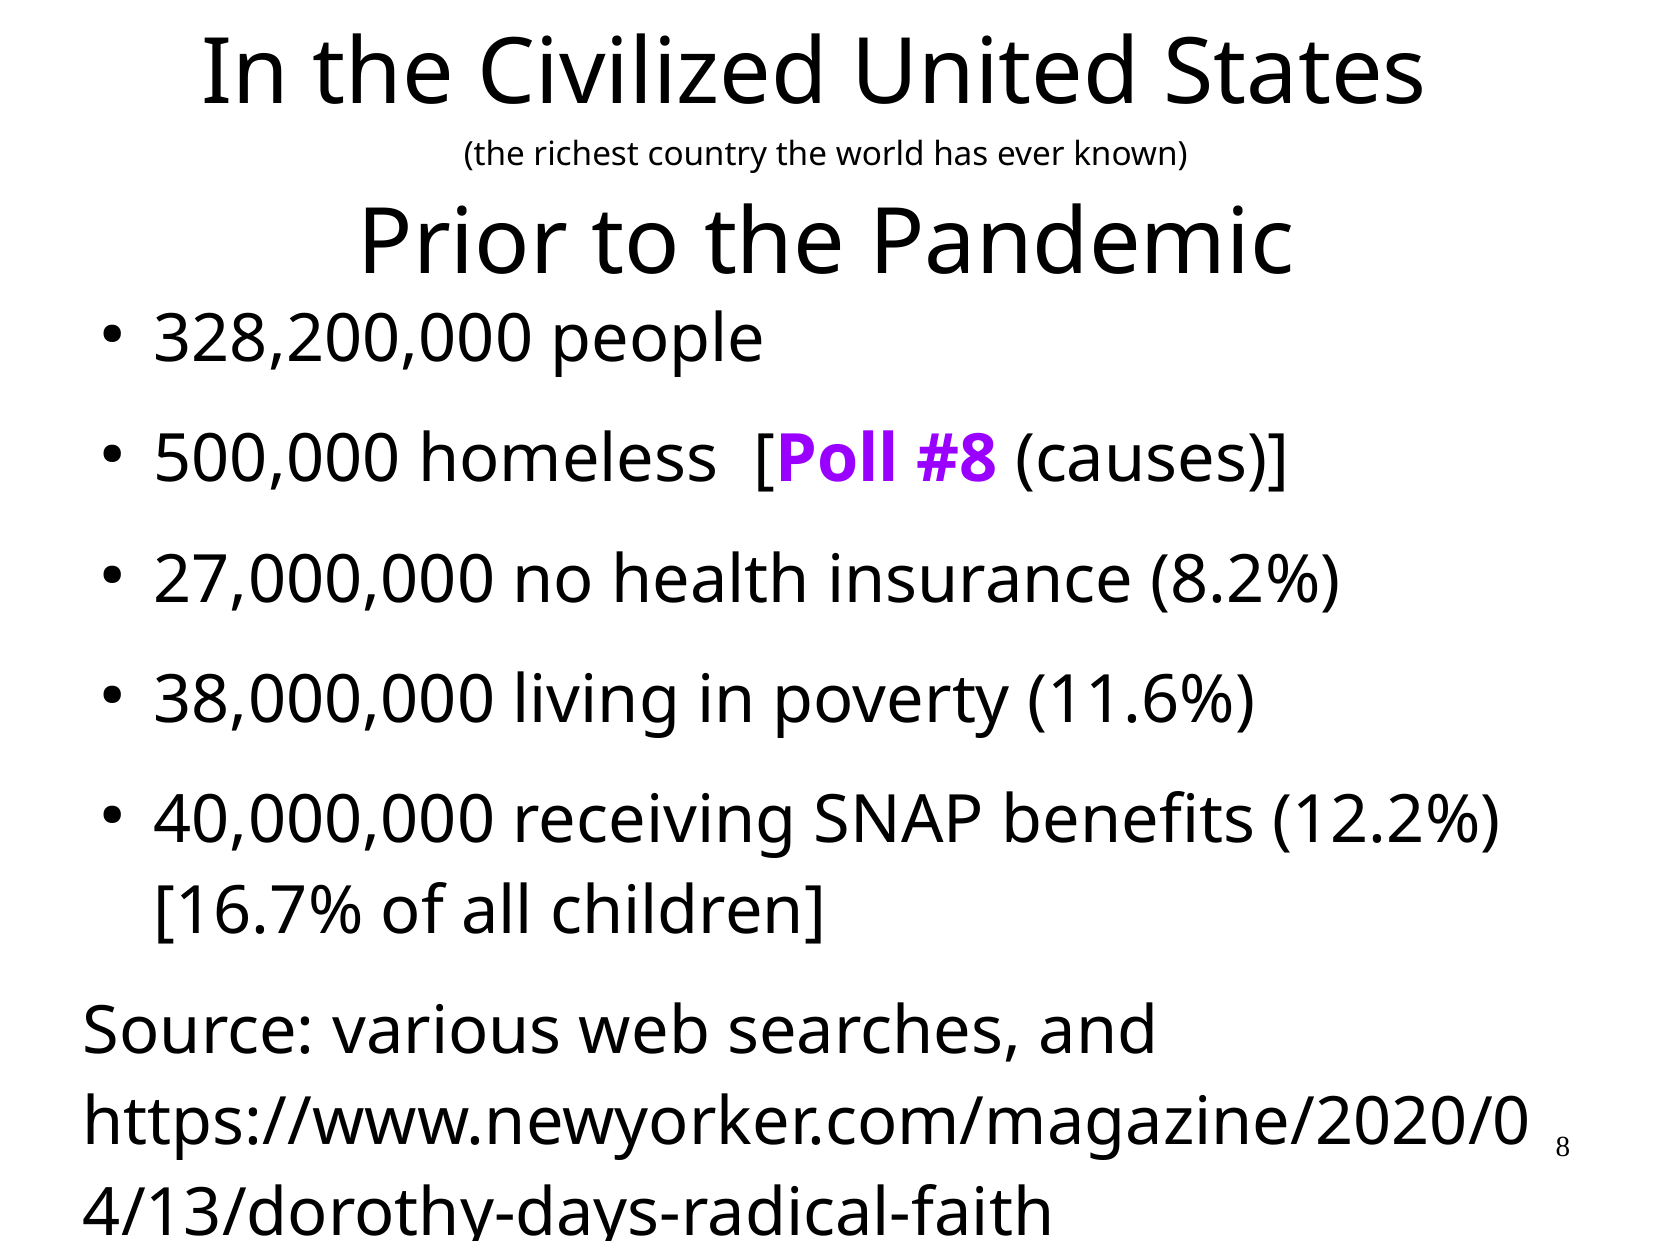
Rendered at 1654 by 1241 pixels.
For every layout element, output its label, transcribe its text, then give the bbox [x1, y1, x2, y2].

title In the Civilized United States (the richest country the world has ever known) Prior to the Pandemic [82, 21, 1571, 285]
list 328,200,000 people 500,000 homeless [Poll #8 (causes)] 27,000,000 no health insurance (8.2%) 38,000,000 living in poverty (11.6%) 40,000,000 receiving SNAP benefits (12.2%) [16.7% of all children] Source: various web searches, and https://www.newyorker.com/magazine/2020/04/13/dorothy-days-radical-faith [82, 290, 1571, 1167]
